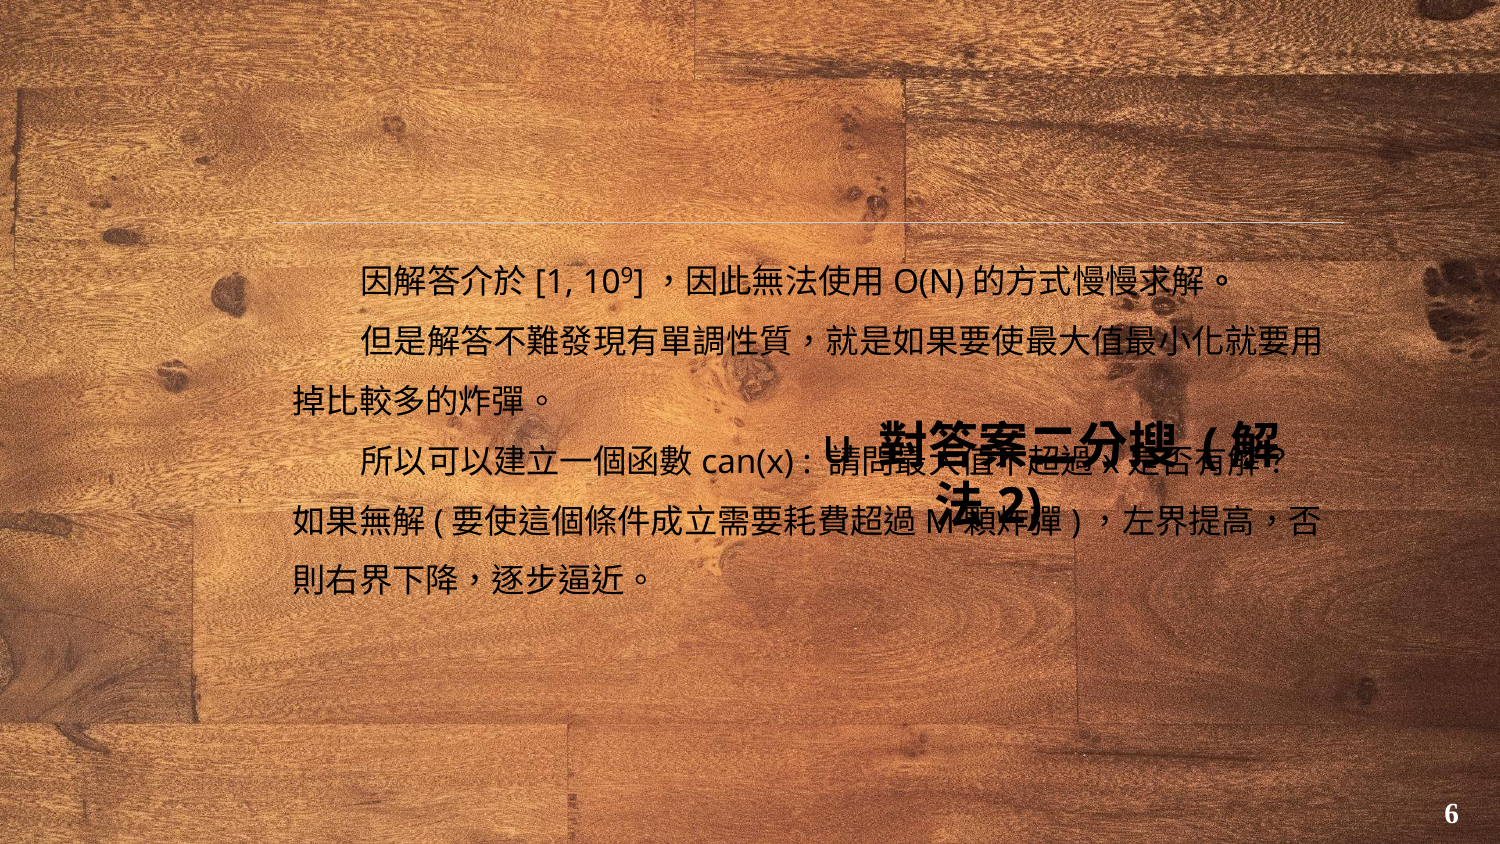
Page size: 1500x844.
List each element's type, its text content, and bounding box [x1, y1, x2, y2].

slide_number 6 [1429, 779, 1500, 844]
title 對答案二分搜 (解法2) [255, 117, 1341, 233]
text_box 因解答介於[1, 109]，因此無法使用O(N)的方式慢慢求解。 但是解答不難發現有單調性質，就是如果要使最大值最小化就要用掉比較多的炸彈。 所以可以建立一個函數can(x) : 請問最大值不超過x是否有解？如果無解(要使這個條件成立需要耗費超過M顆炸彈)，左界提高，否則右界下降，逐步逼近。 [278, 233, 1341, 607]
